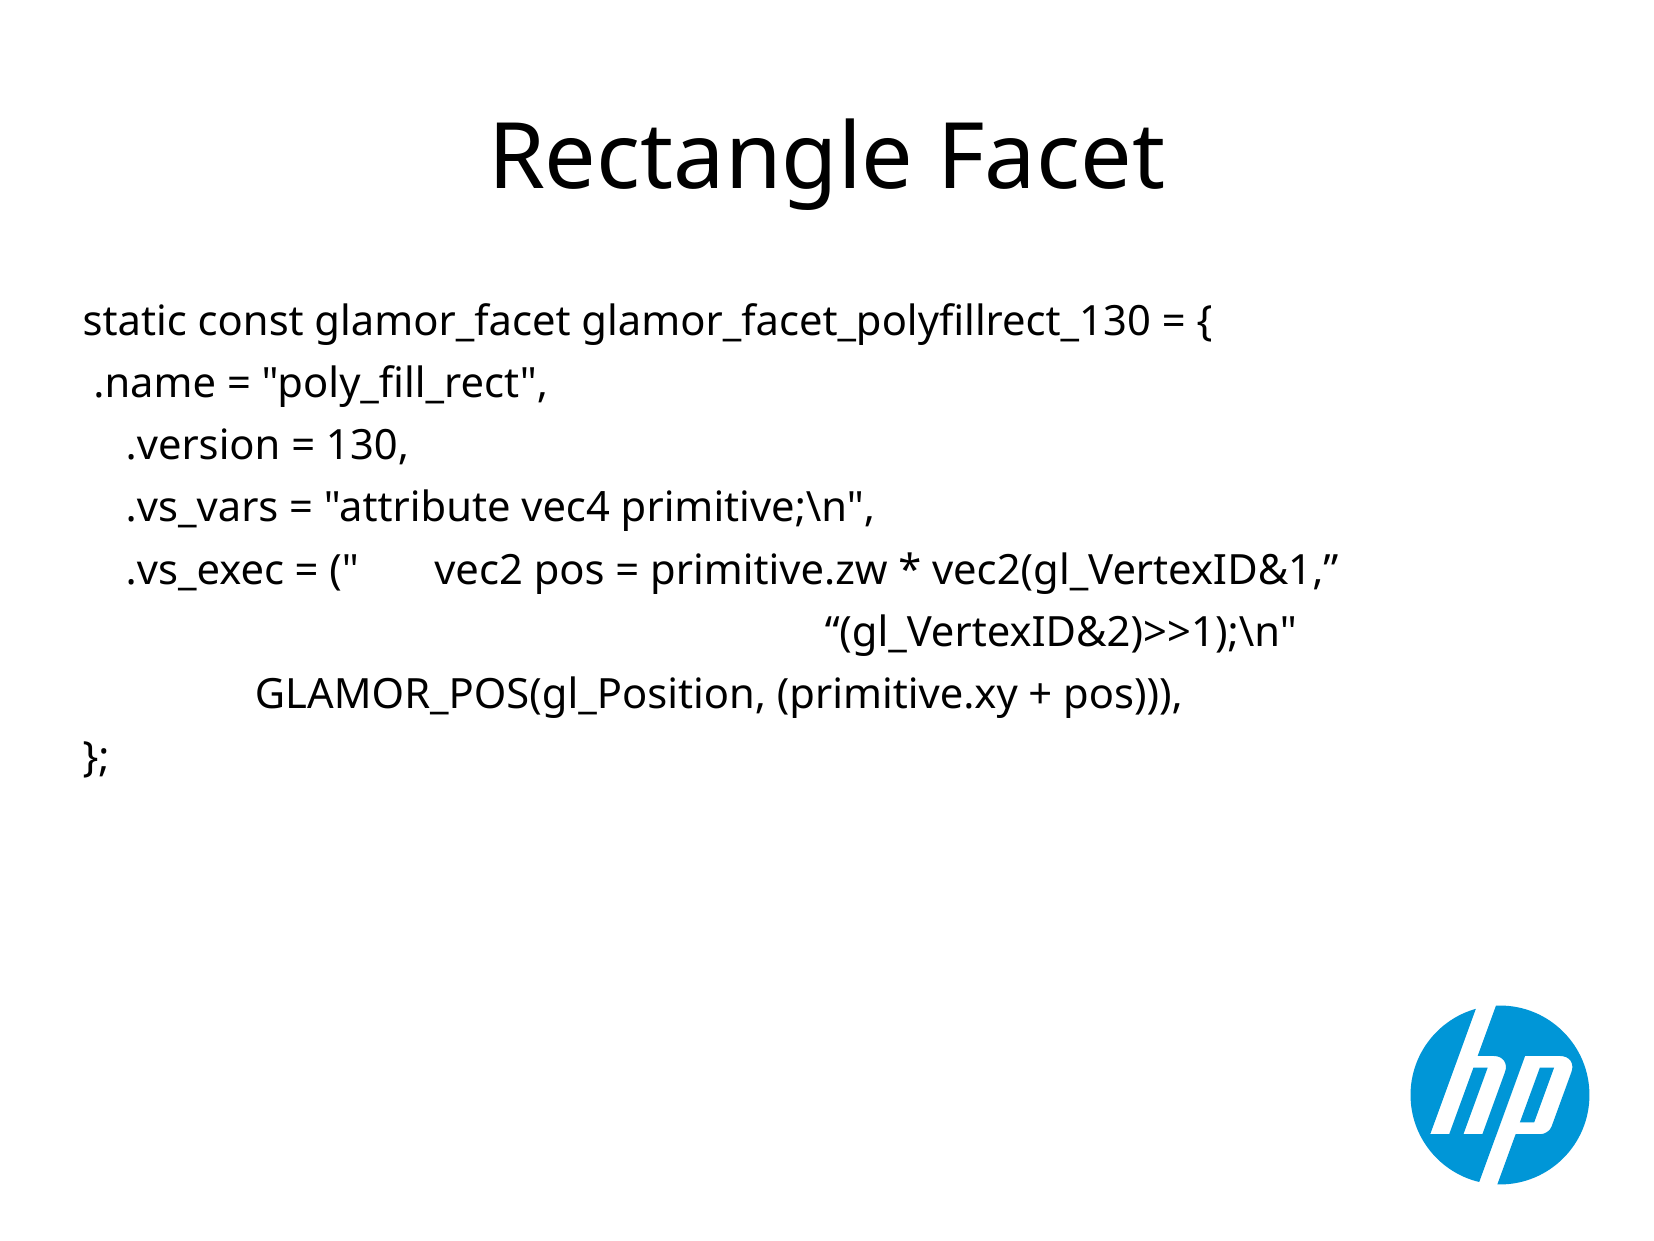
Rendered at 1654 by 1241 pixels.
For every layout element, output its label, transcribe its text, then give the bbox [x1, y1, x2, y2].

title Rectangle Facet [82, 49, 1571, 257]
list static const glamor_facet glamor_facet_polyfillrect_130 = { .name = "poly_fill_rect", .version = 130, .vs_vars = "attribute vec4 primitive;\n", .vs_exec = (" vec2 pos = primitive.zw * vec2(gl_VertexID&1,” “(gl_VertexID&2)>>1);\n" GLAMOR_POS(gl_Position, (primitive.xy + pos))), }; [82, 290, 1571, 1010]
